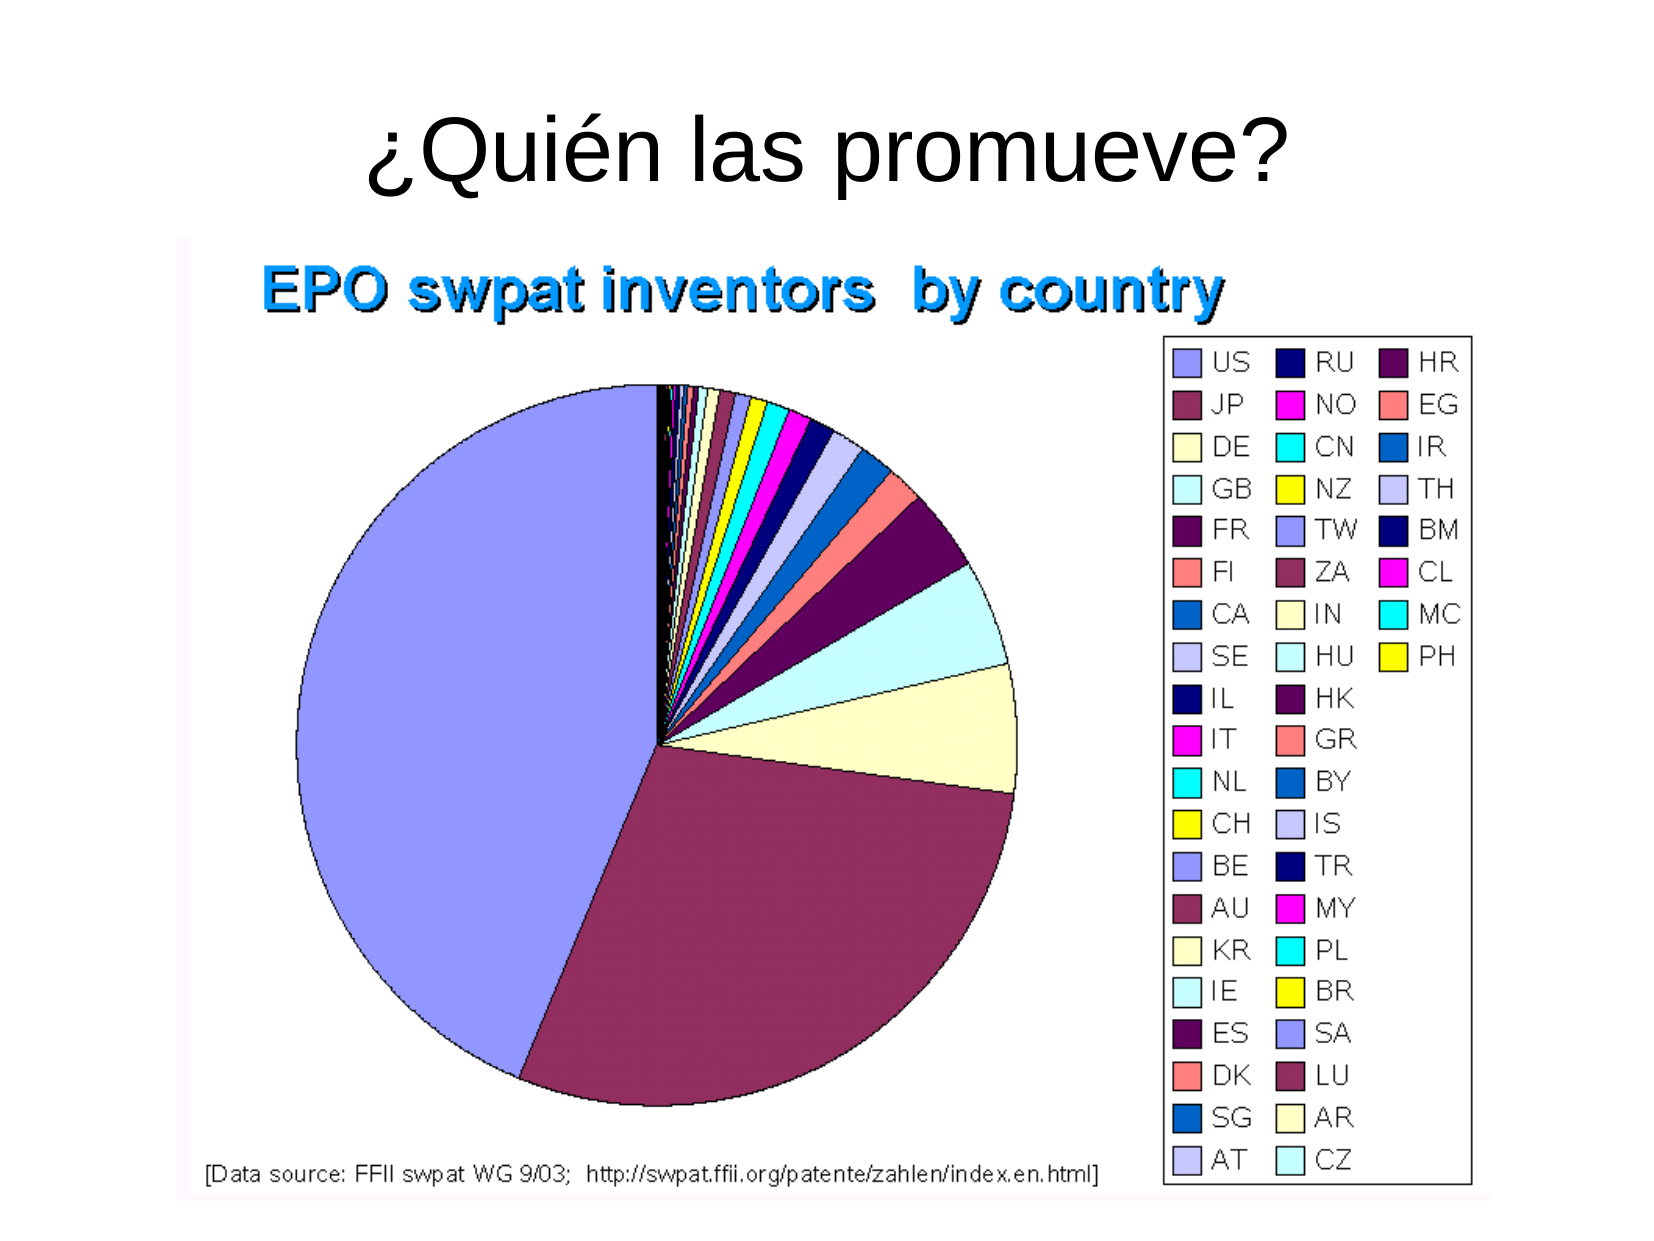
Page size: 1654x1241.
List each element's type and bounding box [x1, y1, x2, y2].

picture [177, 236, 1490, 1201]
